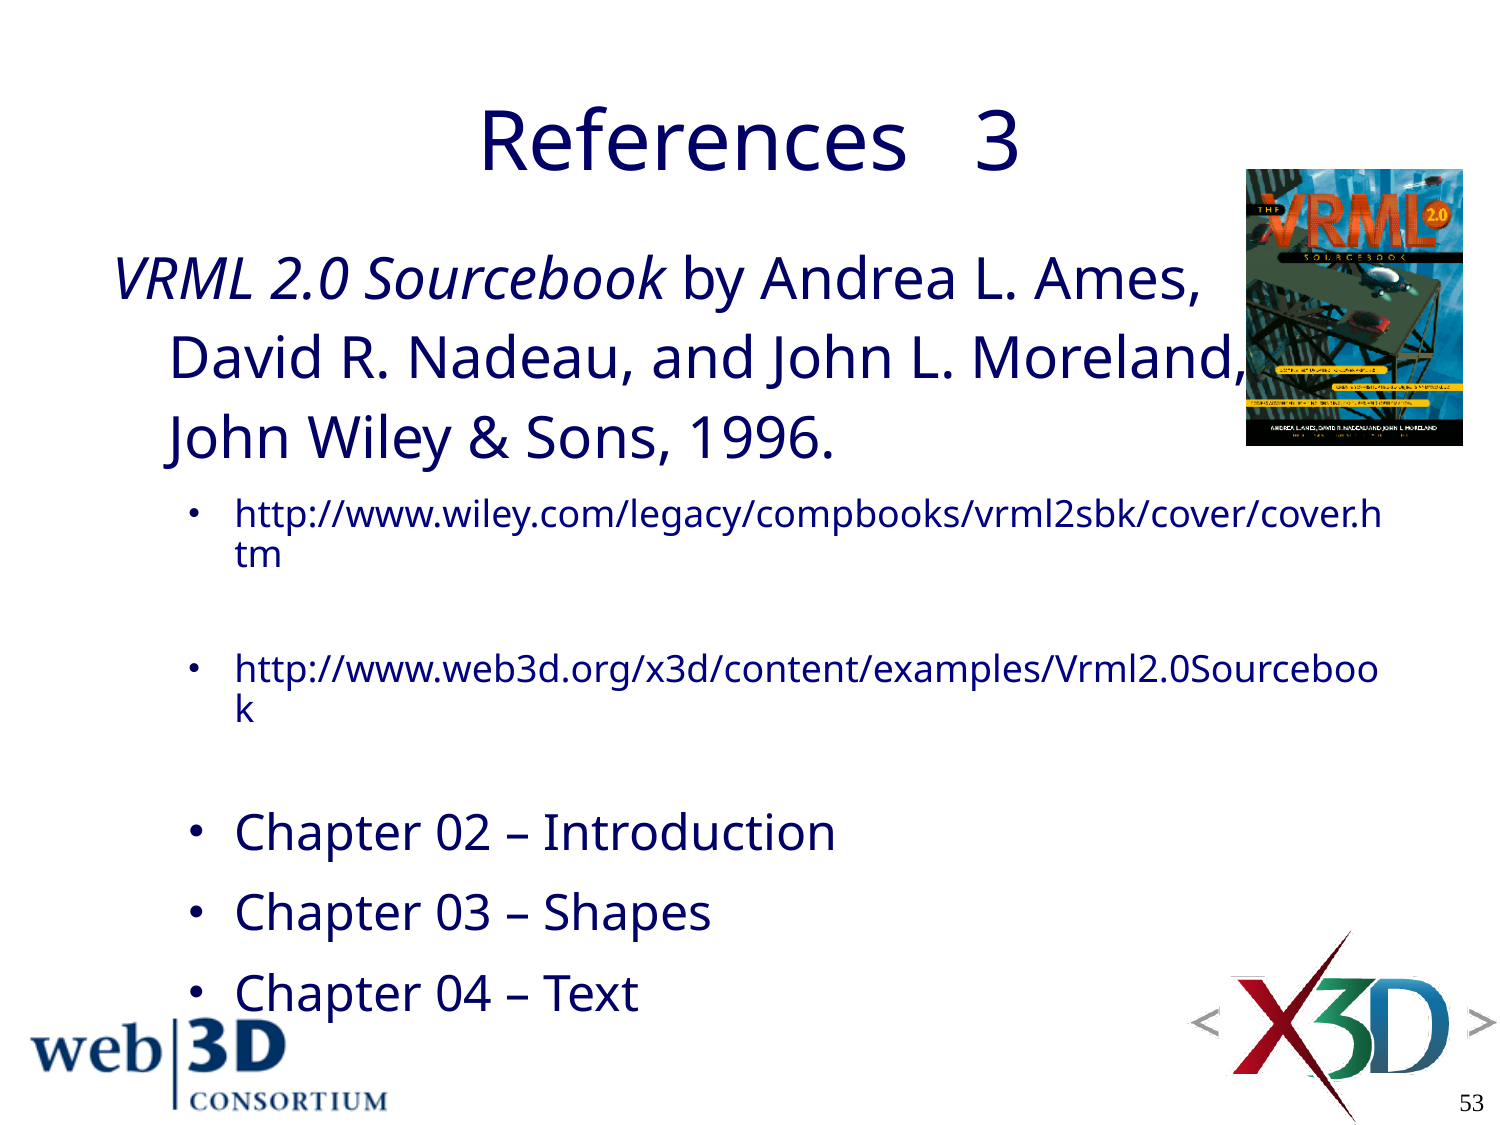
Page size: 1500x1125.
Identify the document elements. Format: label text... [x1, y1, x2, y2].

title References 3 [112, 44, 1388, 232]
picture [12, 1009, 413, 1121]
picture [1187, 926, 1500, 1125]
list VRML 2.0 Sourcebook by Andrea L. Ames, David R. Nadeau, and John L. Moreland, John Wiley & Sons, 1996. http://www.wiley.com/legacy/compbooks/vrml2sbk/cover/cover.htm http://www.web3d.org/x3d/content/examples/Vrml2.0Sourcebook Chapter 02 – Introduction Chapter 03 – Shapes Chapter 04 – Text [112, 237, 1388, 986]
picture [1245, 169, 1463, 446]
